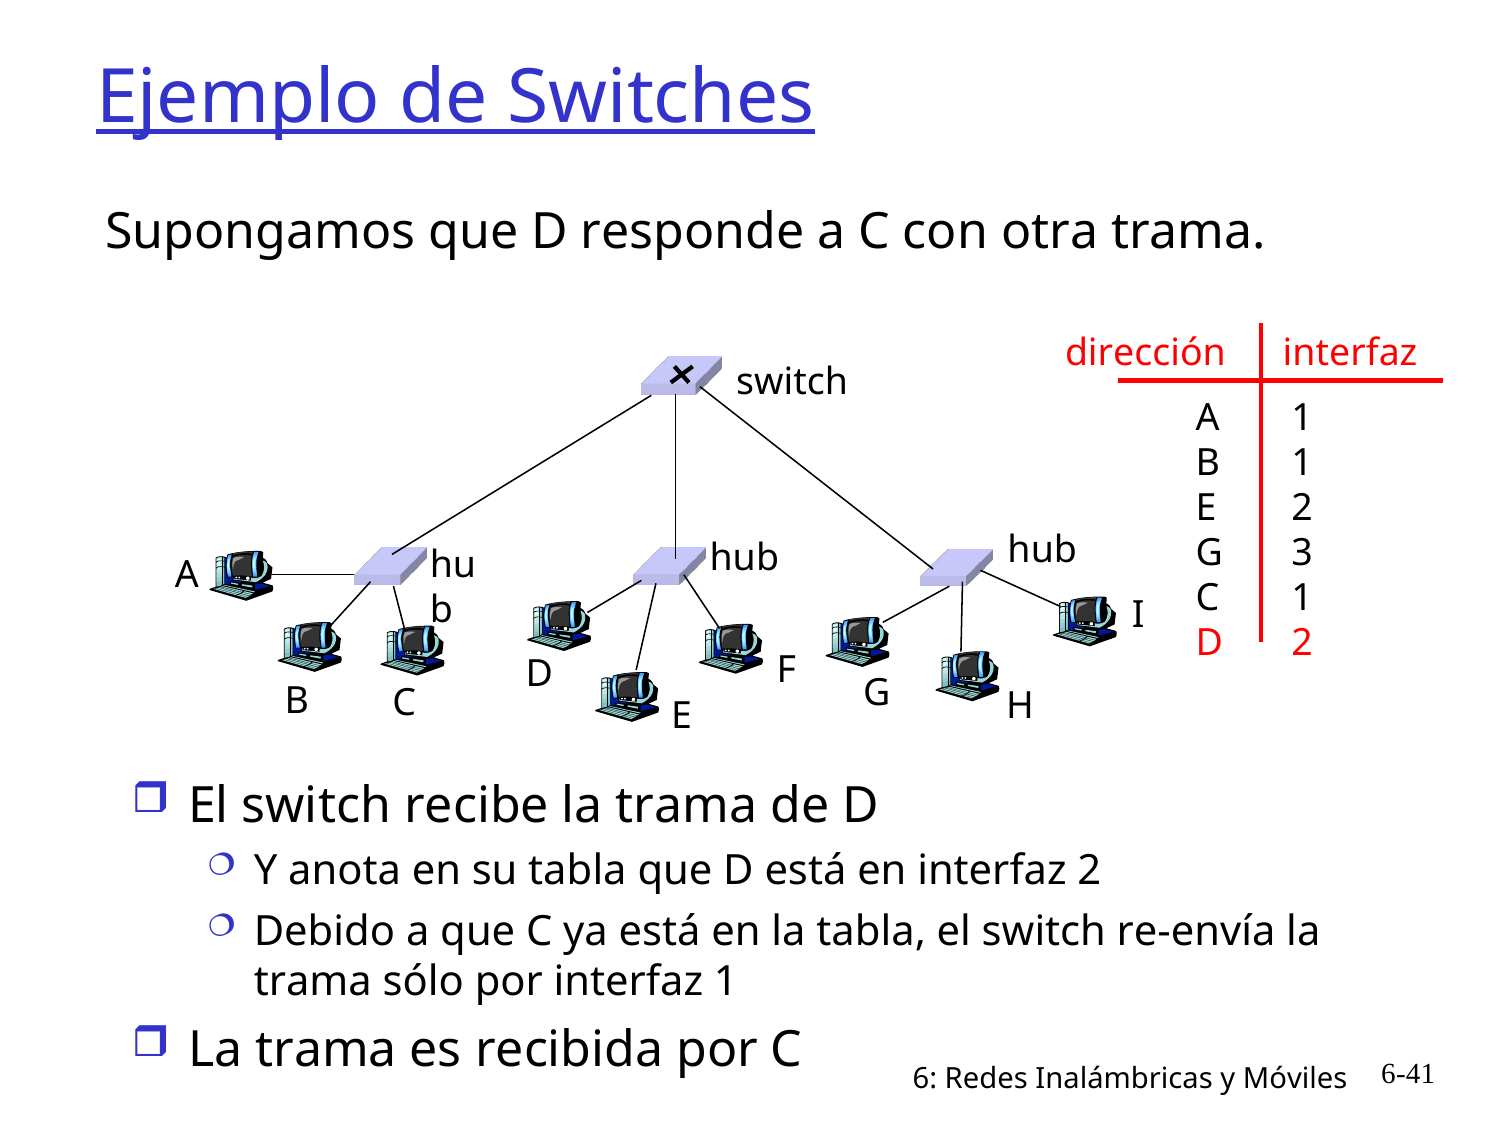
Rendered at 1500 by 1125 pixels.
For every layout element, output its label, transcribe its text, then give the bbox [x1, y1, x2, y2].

text_box [641, 356, 721, 395]
text_box hub [694, 525, 794, 586]
picture [380, 625, 446, 676]
picture [527, 600, 592, 652]
list Supongamos que D responde a C con otra trama. [90, 186, 1366, 950]
text_box H [991, 672, 1049, 734]
text_box A B E G C D [1180, 385, 1239, 672]
text_box [920, 549, 992, 586]
text_box D [510, 641, 569, 702]
picture [214, 550, 275, 601]
text_box G [848, 660, 906, 721]
text_box El switch recibe la trama de D Y anota en su tabla que D está en interfaz 2 Debido a que C ya está en la tabla, el switch re-envía la trama sólo por interfaz 1 La trama es recibida por C [117, 765, 1393, 1068]
text_box C [377, 670, 432, 732]
picture [935, 650, 1001, 702]
picture [698, 623, 764, 674]
text_box [354, 547, 415, 585]
text_box B [269, 668, 325, 730]
text_box hub [992, 516, 1092, 578]
picture [595, 671, 660, 722]
picture [825, 616, 891, 667]
title Ejemplo de Switches [81, 0, 1357, 188]
text_box hub [415, 532, 511, 638]
text_box dirección [1050, 320, 1242, 381]
text_box E [656, 683, 707, 745]
text_box [633, 547, 694, 585]
text_box F [761, 636, 812, 698]
text_box 1 1 2 3 1 2 [1276, 385, 1328, 671]
text_box interfaz [1268, 320, 1433, 381]
text_box A [160, 541, 214, 603]
picture [1052, 596, 1118, 647]
text_box I [1117, 581, 1160, 643]
picture [277, 621, 343, 672]
text_box switch [721, 349, 864, 411]
